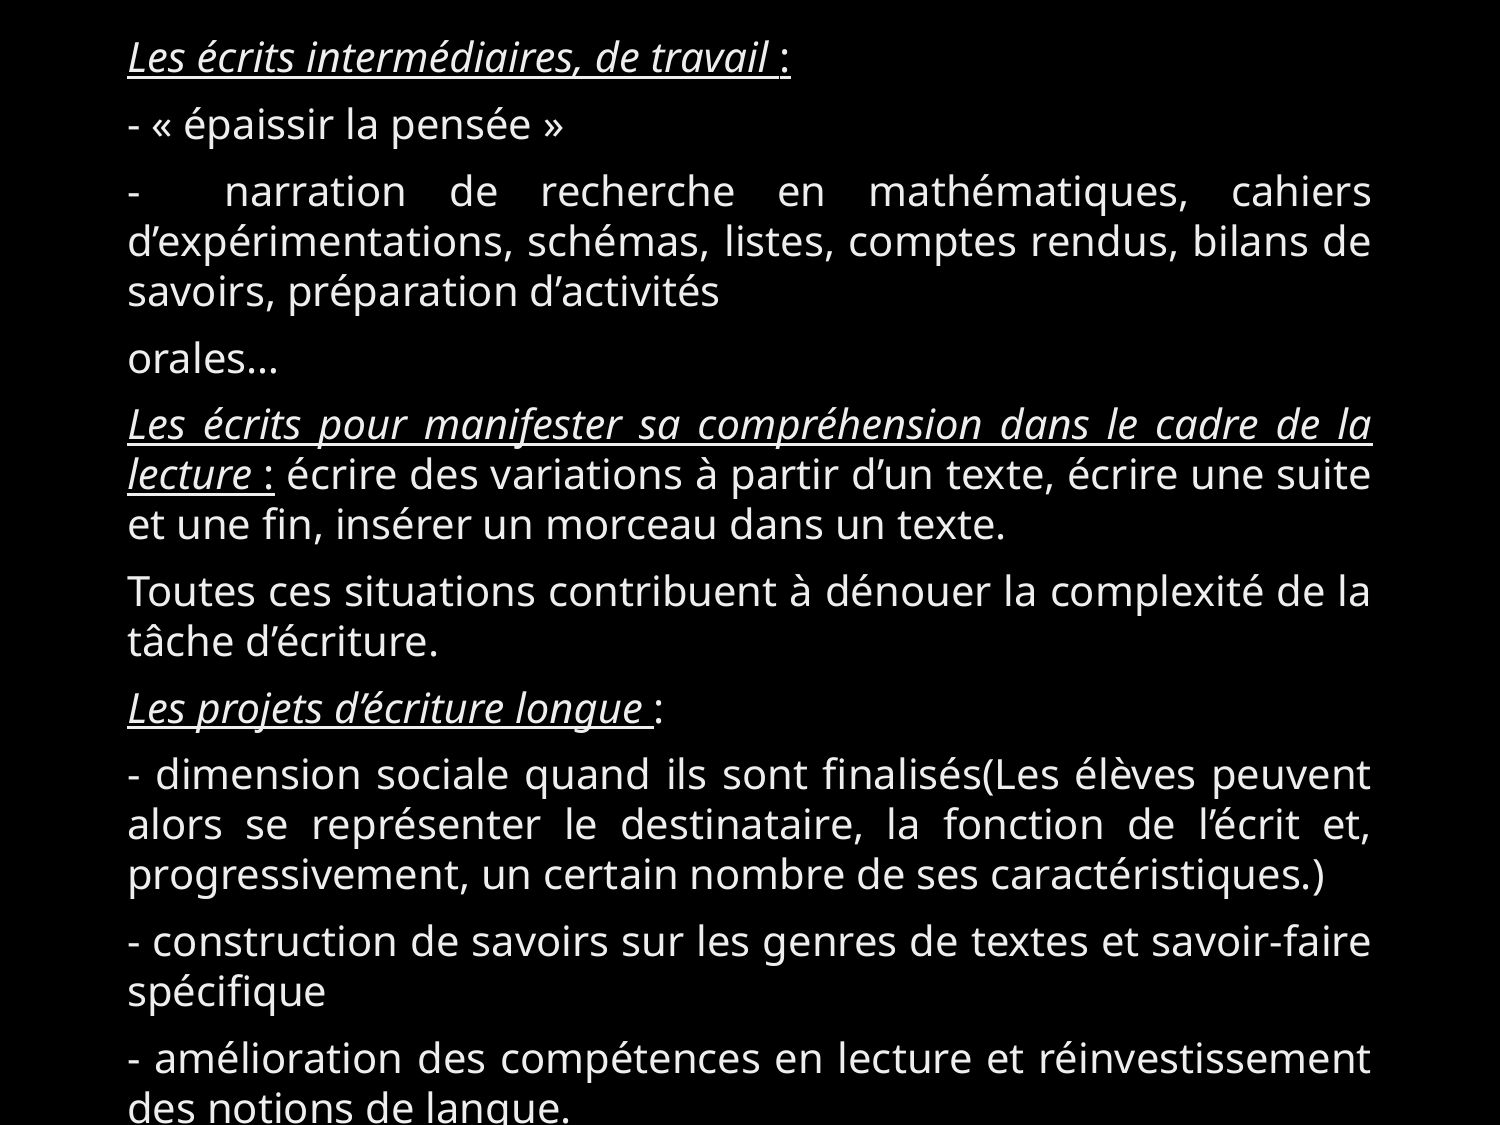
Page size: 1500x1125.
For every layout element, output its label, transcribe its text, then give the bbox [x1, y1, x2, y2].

subtitle Les écrits intermédiaires, de travail : - « épaissir la pensée » - narration de recherche en mathématiques, cahiers d’expérimentations, schémas, listes, comptes rendus, bilans de savoirs, préparation d’activités orales… Les écrits pour manifester sa compréhension dans le cadre de la lecture : écrire des variations à partir d’un texte, écrire une suite et une fin, insérer un morceau dans un texte. Toutes ces situations contribuent à dénouer la complexité de la tâche d’écriture. Les projets d’écriture longue : - dimension sociale quand ils sont finalisés(Les élèves peuvent alors se représenter le destinataire, la fonction de l’écrit et, progressivement, un certain nombre de ses caractéristiques.) - construction de savoirs sur les genres de textes et savoir-faire spécifique - amélioration des compétences en lecture et réinvestissement des notions de langue. [112, 23, 1388, 878]
